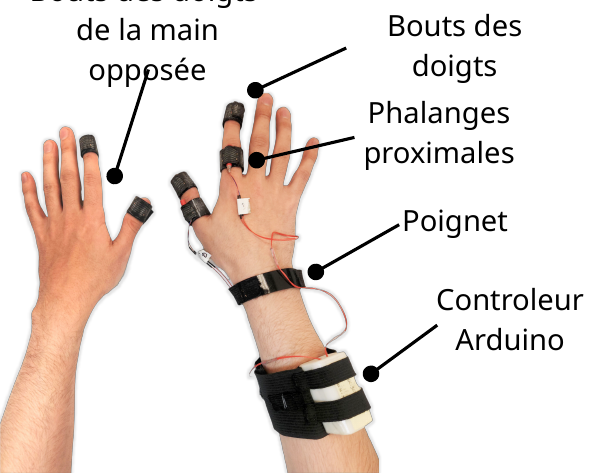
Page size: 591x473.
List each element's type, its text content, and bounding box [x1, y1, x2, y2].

text_box Phalanges proximales [346, 116, 532, 148]
text_box Bouts des doigts de la main opposée [0, 0, 296, 60]
picture [368, 149, 377, 161]
text_box Controleur Arduino [417, 289, 591, 349]
text_box Bouts des doigts [336, 29, 573, 61]
text_box Poignet [381, 204, 529, 237]
picture [0, 93, 379, 473]
picture [372, 104, 379, 113]
